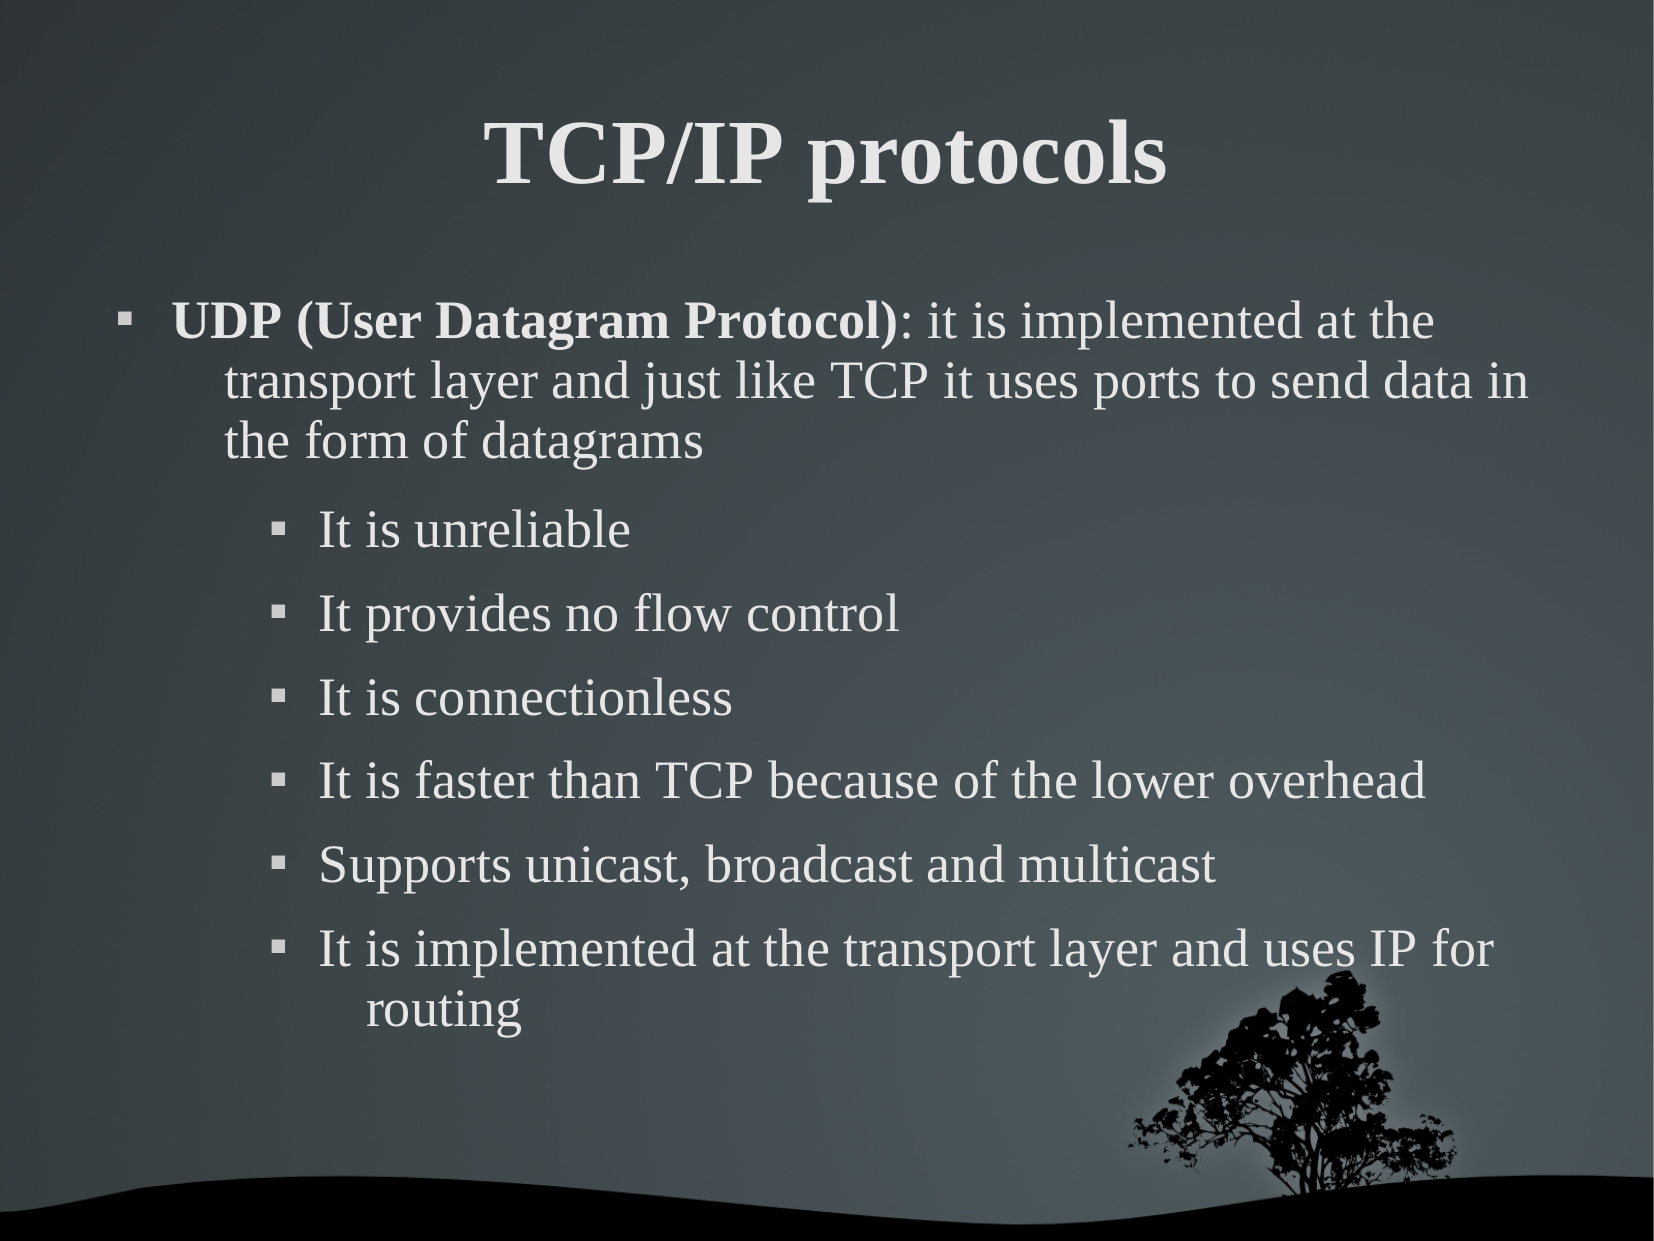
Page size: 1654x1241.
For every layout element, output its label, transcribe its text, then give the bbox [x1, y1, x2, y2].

picture [0, 0, 1654, 1241]
title TCP/IP protocols [82, 49, 1571, 257]
list UDP (User Datagram Protocol): it is implemented at the transport layer and just like TCP it uses ports to send data in the form of datagrams It is unreliable It provides no flow control It is connectionless It is faster than TCP because of the lower overhead Supports unicast, broadcast and multicast It is implemented at the transport layer and uses IP for routing [82, 290, 1571, 1235]
